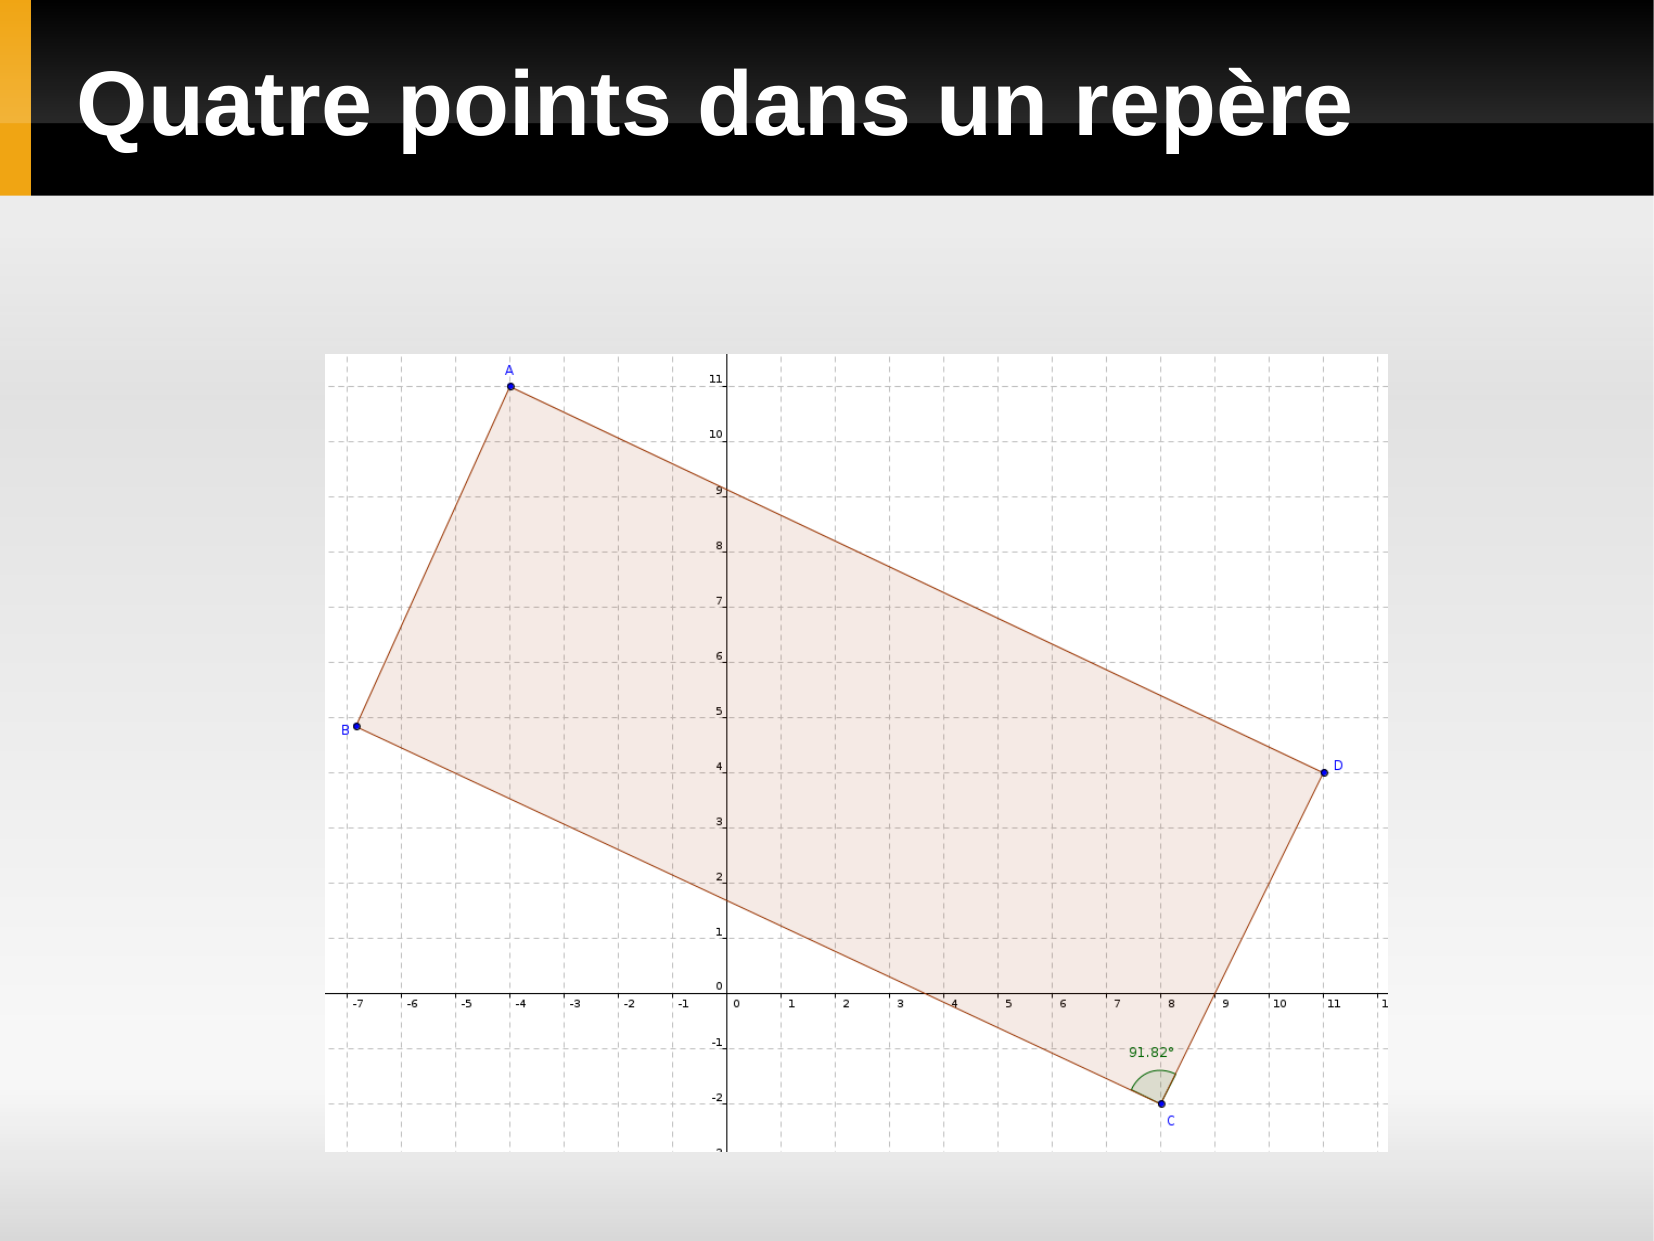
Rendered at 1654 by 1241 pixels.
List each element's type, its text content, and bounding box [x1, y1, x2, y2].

picture [0, 0, 1654, 1241]
title Quatre points dans un repère [76, 7, 1565, 200]
